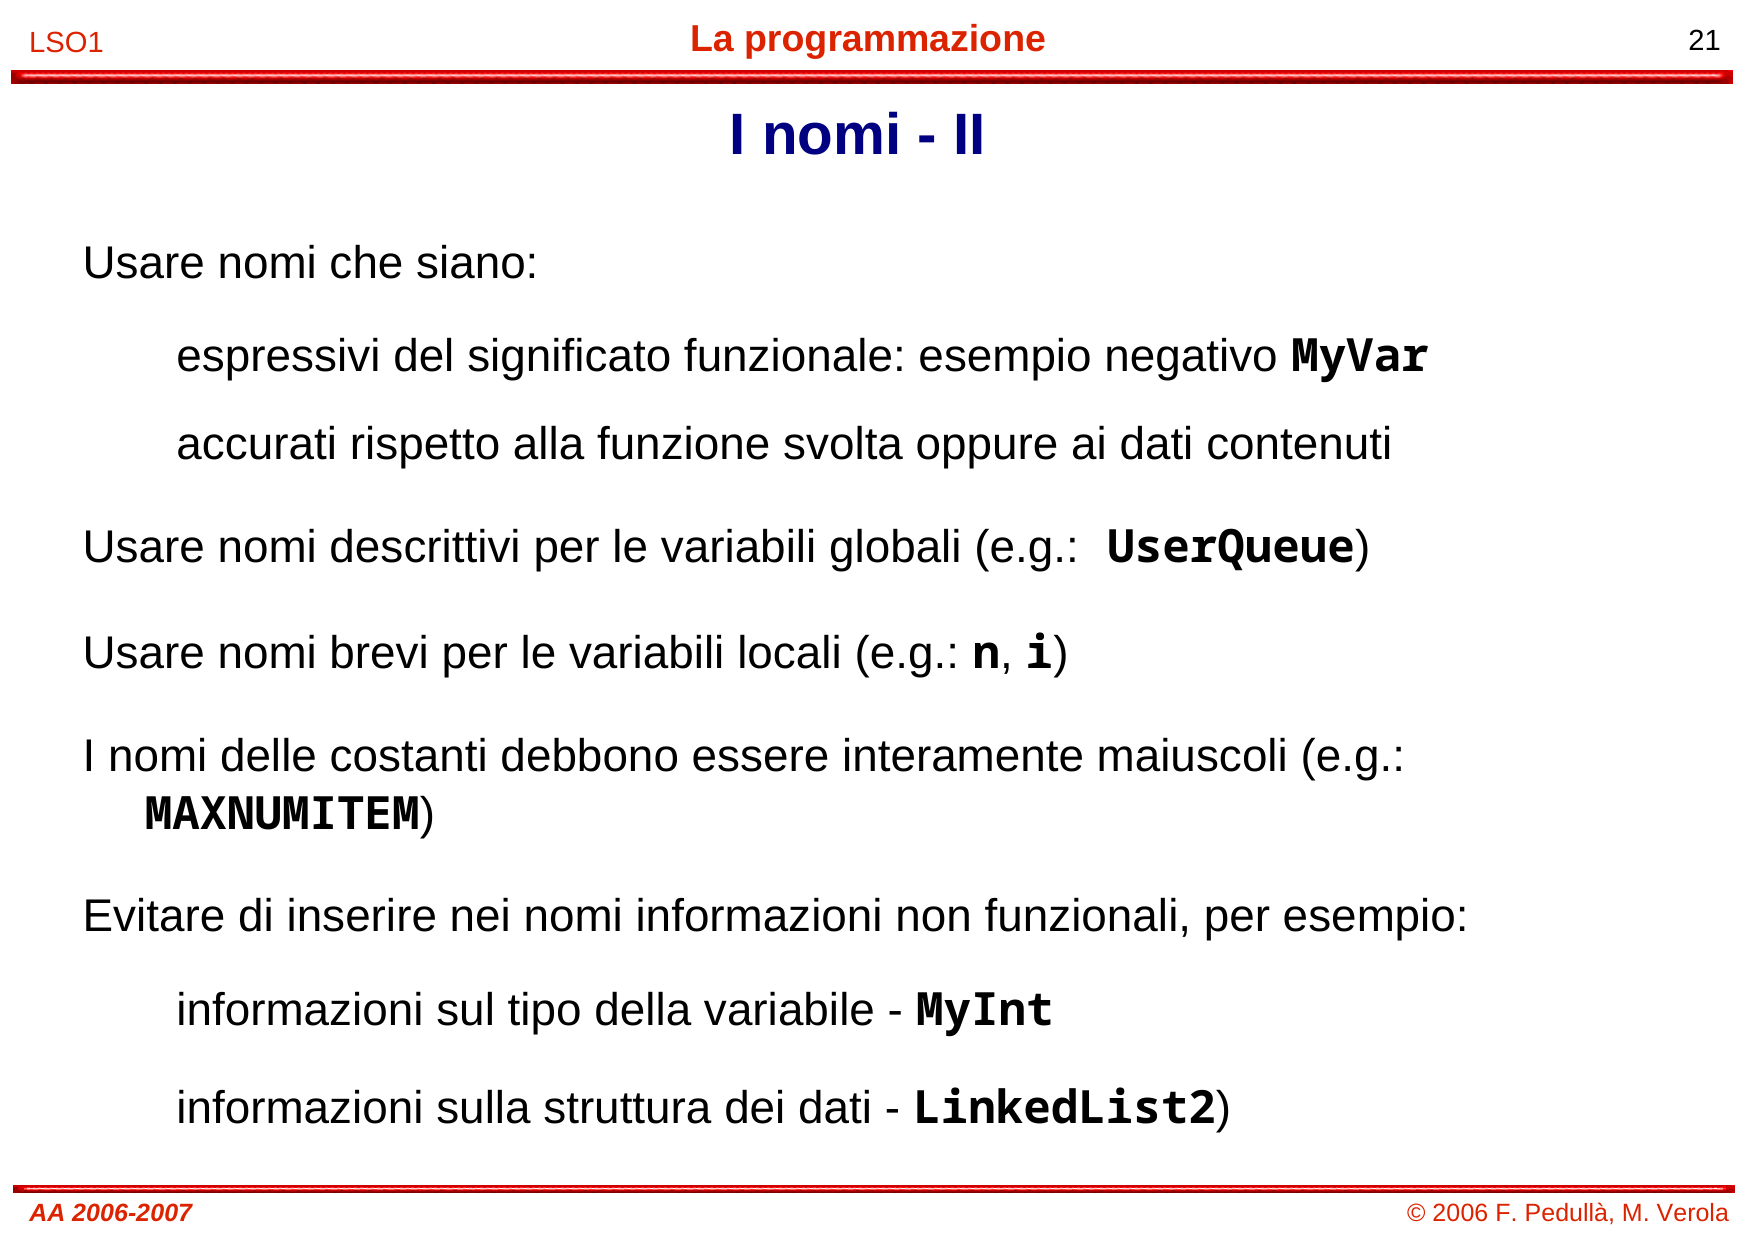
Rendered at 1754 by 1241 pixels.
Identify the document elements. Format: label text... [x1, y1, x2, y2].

list Usare nomi che siano: espressivi del significato funzionale: esempio negativo MyVar accurati rispetto alla funzione svolta oppure ai dati contenuti Usare nomi descrittivi per le variabili globali (e.g.: UserQueue) Usare nomi brevi per le variabili locali (e.g.: n, i) I nomi delle costanti debbono essere interamente maiuscoli (e.g.: MAXNUMITEM) Evitare di inserire nei nomi informazioni non funzionali, per esempio: informazioni sul tipo della variabile - MyInt informazioni sulla struttura dei dati - LinkedList2) [82, 233, 1605, 1088]
picture [11, 70, 1733, 84]
text_box I nomi - II [386, 98, 1330, 187]
picture [13, 1185, 1735, 1193]
